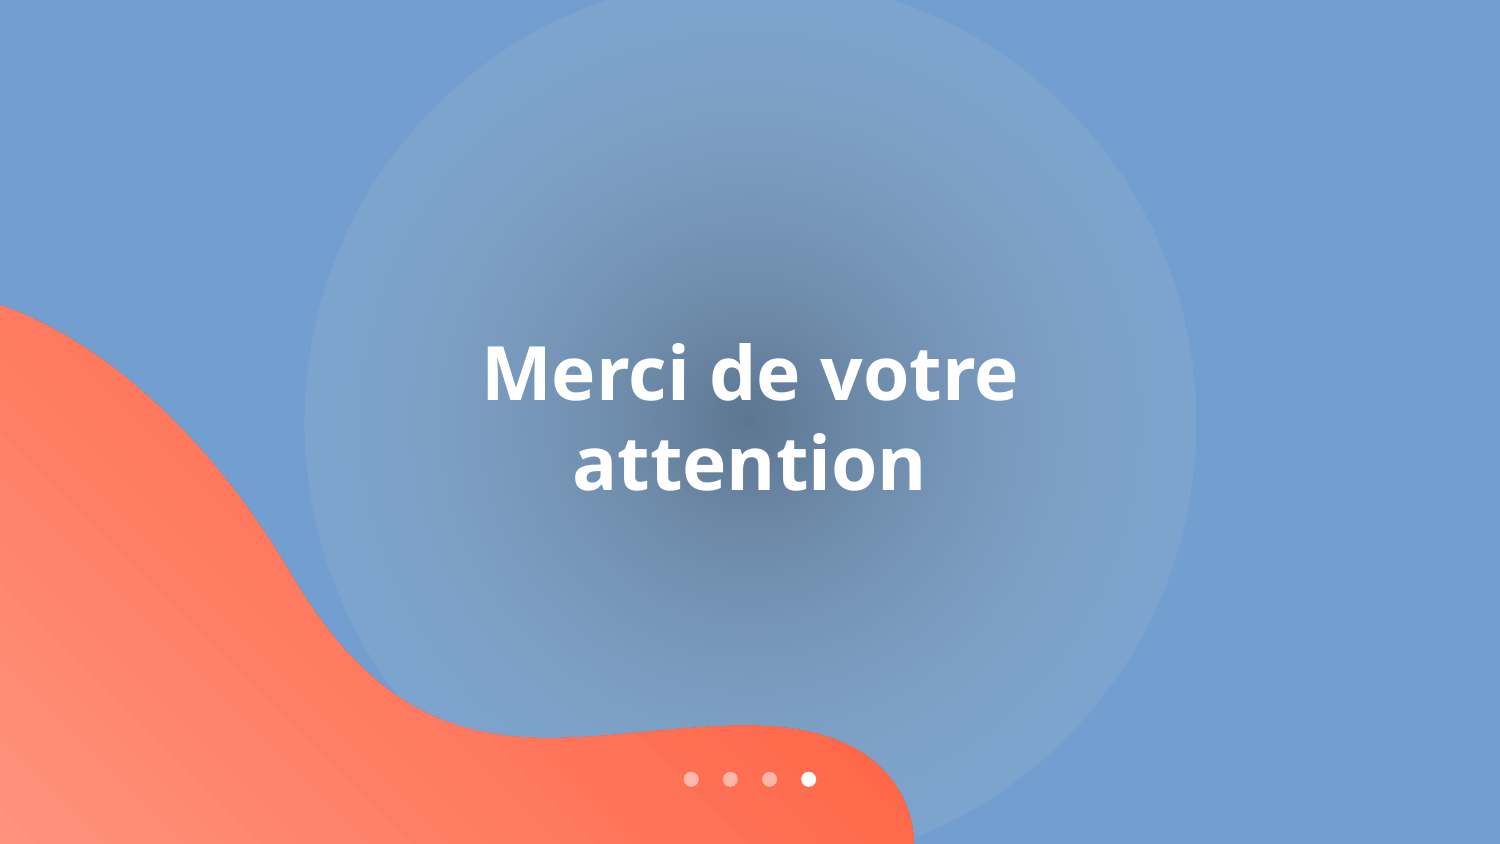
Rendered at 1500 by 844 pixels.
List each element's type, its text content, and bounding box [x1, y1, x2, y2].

text_box [0, 0, 1196, 844]
title Merci de votre attention [446, 280, 1054, 551]
